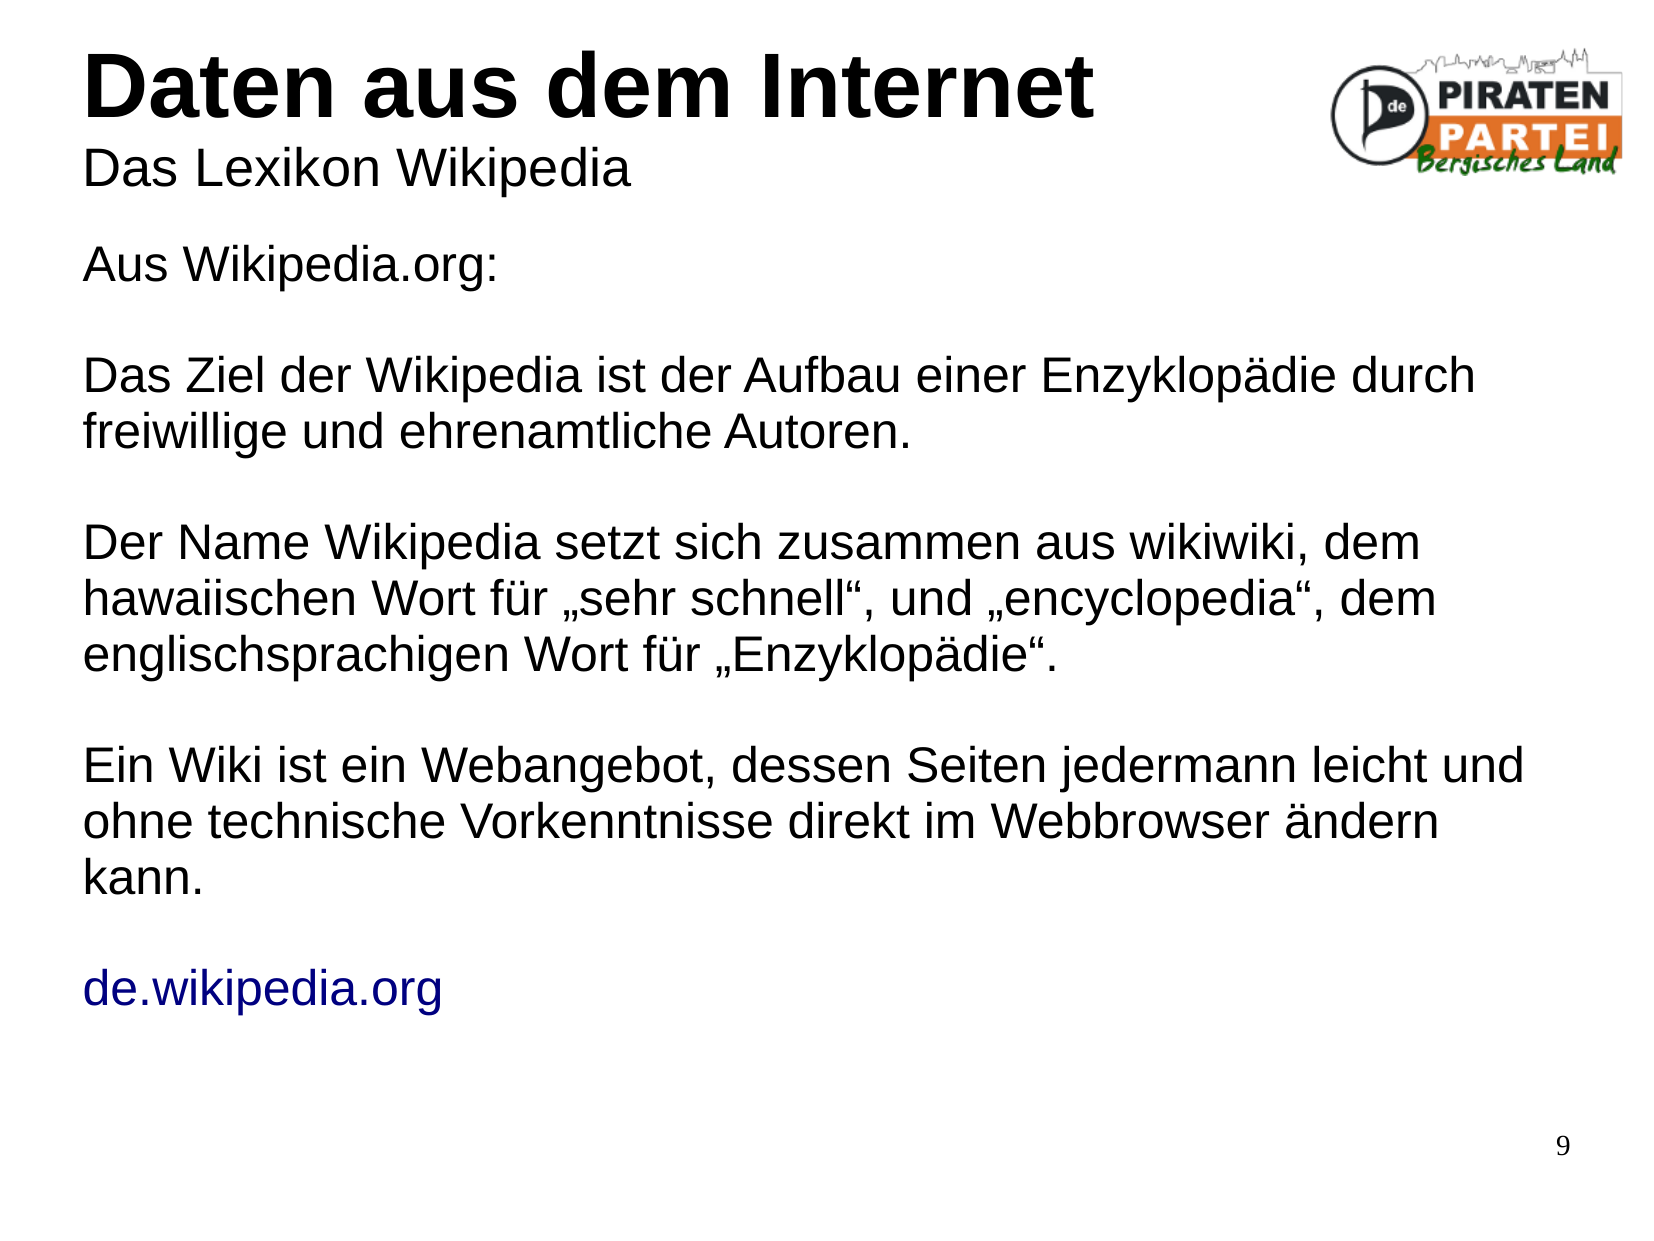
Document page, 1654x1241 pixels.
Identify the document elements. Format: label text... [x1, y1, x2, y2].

picture [1328, 47, 1625, 176]
text_box Aus Wikipedia.org: Das Ziel der Wikipedia ist der Aufbau einer Enzyklopädie durch freiwillige und ehrenamtliche Autoren. Der Name Wikipedia setzt sich zusammen aus wikiwiki, dem hawaiischen Wort für „sehr schnell“, und „encyclopedia“, dem englischsprachigen Wort für „Enzyklopädie“. Ein Wiki ist ein Webangebot, dessen Seiten jedermann leicht und ohne technische Vorkenntnisse direkt im Webbrowser ändern kann. de.wikipedia.org [82, 206, 1571, 1102]
title Daten aus dem Internet Das Lexikon Wikipedia [82, 34, 1571, 198]
